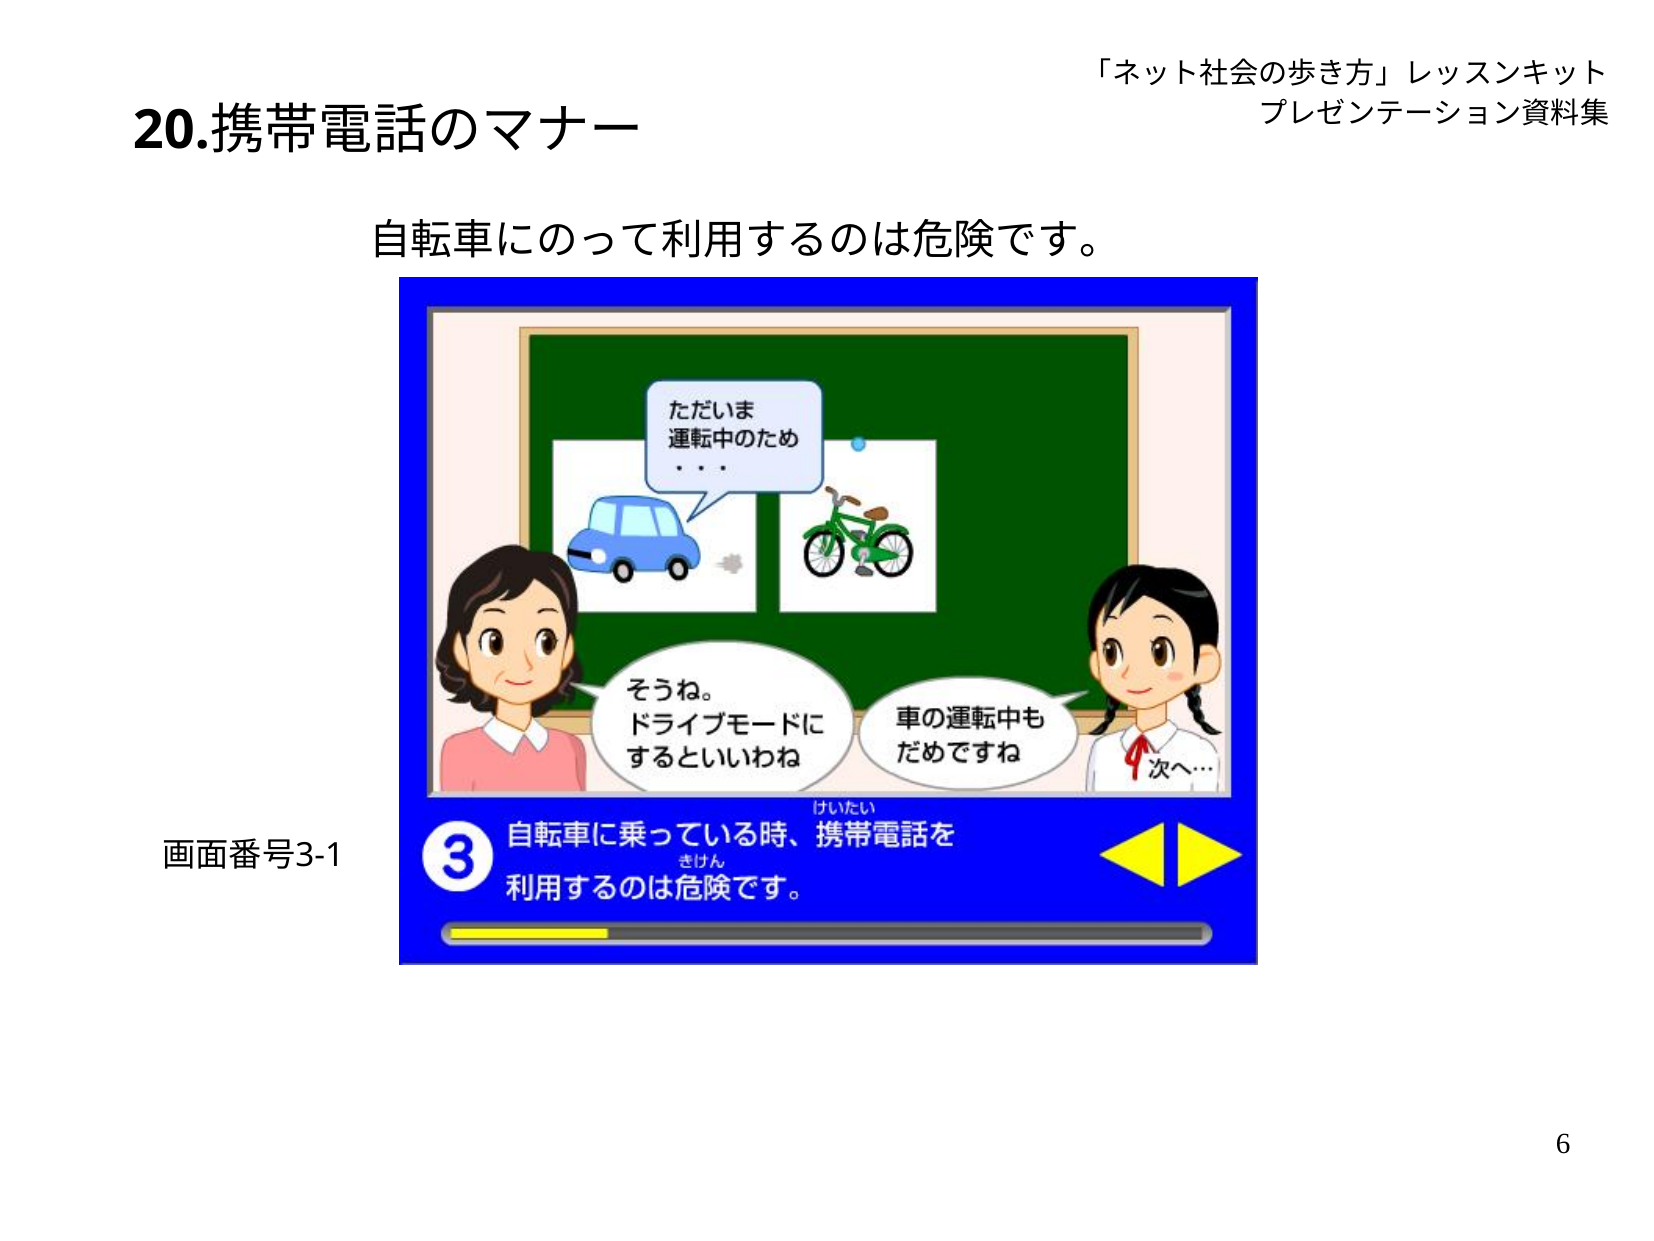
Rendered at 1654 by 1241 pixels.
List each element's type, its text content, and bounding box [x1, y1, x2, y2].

picture [399, 277, 1258, 965]
text_box 画面番号3-1 [147, 826, 384, 882]
text_box 20.携帯電話のマナー [118, 88, 975, 169]
text_box 「ネット社会の歩き方」レッスンキット プレゼンテーション資料集 [1062, 44, 1625, 139]
text_box 自転車にのって利用するのは危険です。 [354, 206, 1241, 272]
